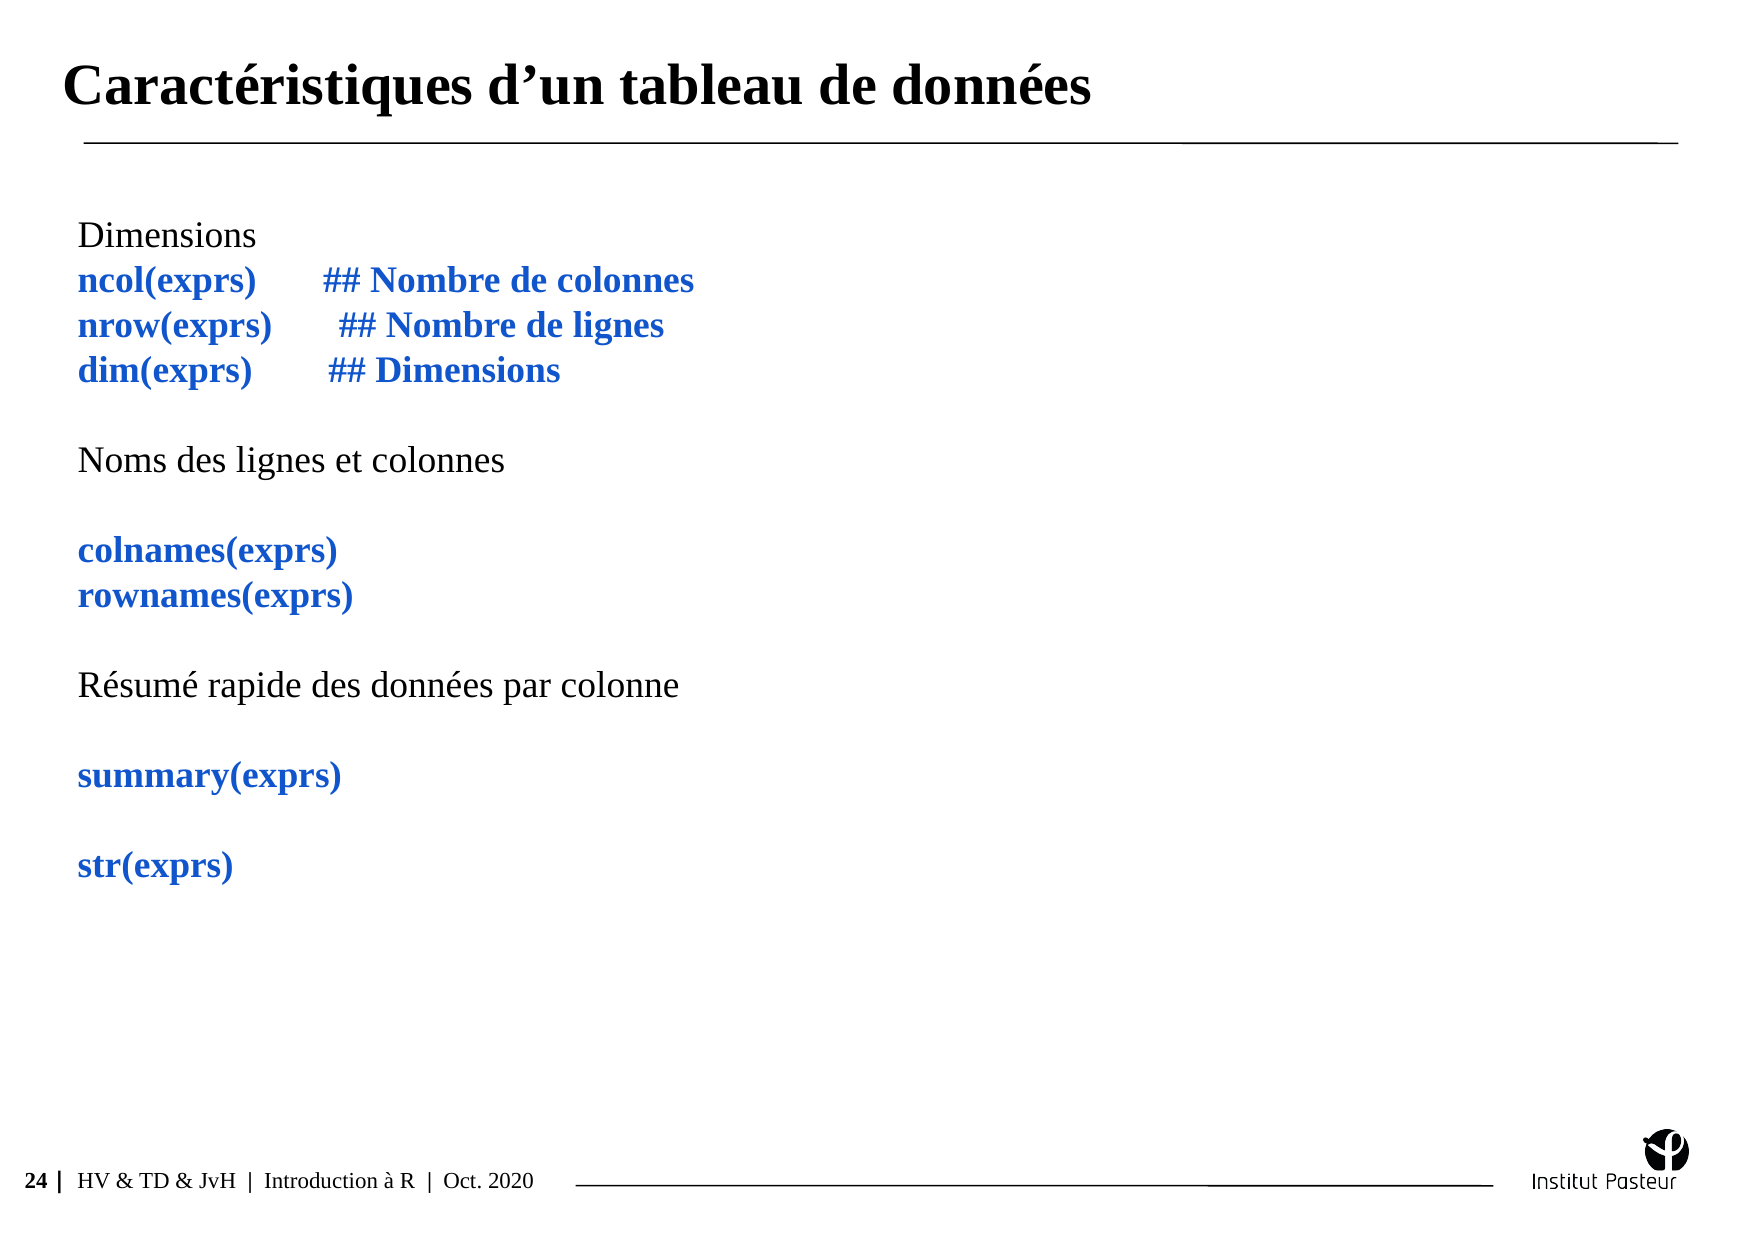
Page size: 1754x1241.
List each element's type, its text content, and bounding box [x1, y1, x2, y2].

list Dimensions ncol(exprs) ## Nombre de colonnes nrow(exprs) ## Nombre de lignes dim(exprs) ## Dimensions Noms des lignes et colonnes colnames(exprs) rownames(exprs) Résumé rapide des données par colonne summary(exprs) str(exprs) [62, 194, 1692, 1152]
text_box Caractéristiques d’un tableau de données [62, 2, 1692, 160]
picture [1533, 1152, 1689, 1189]
